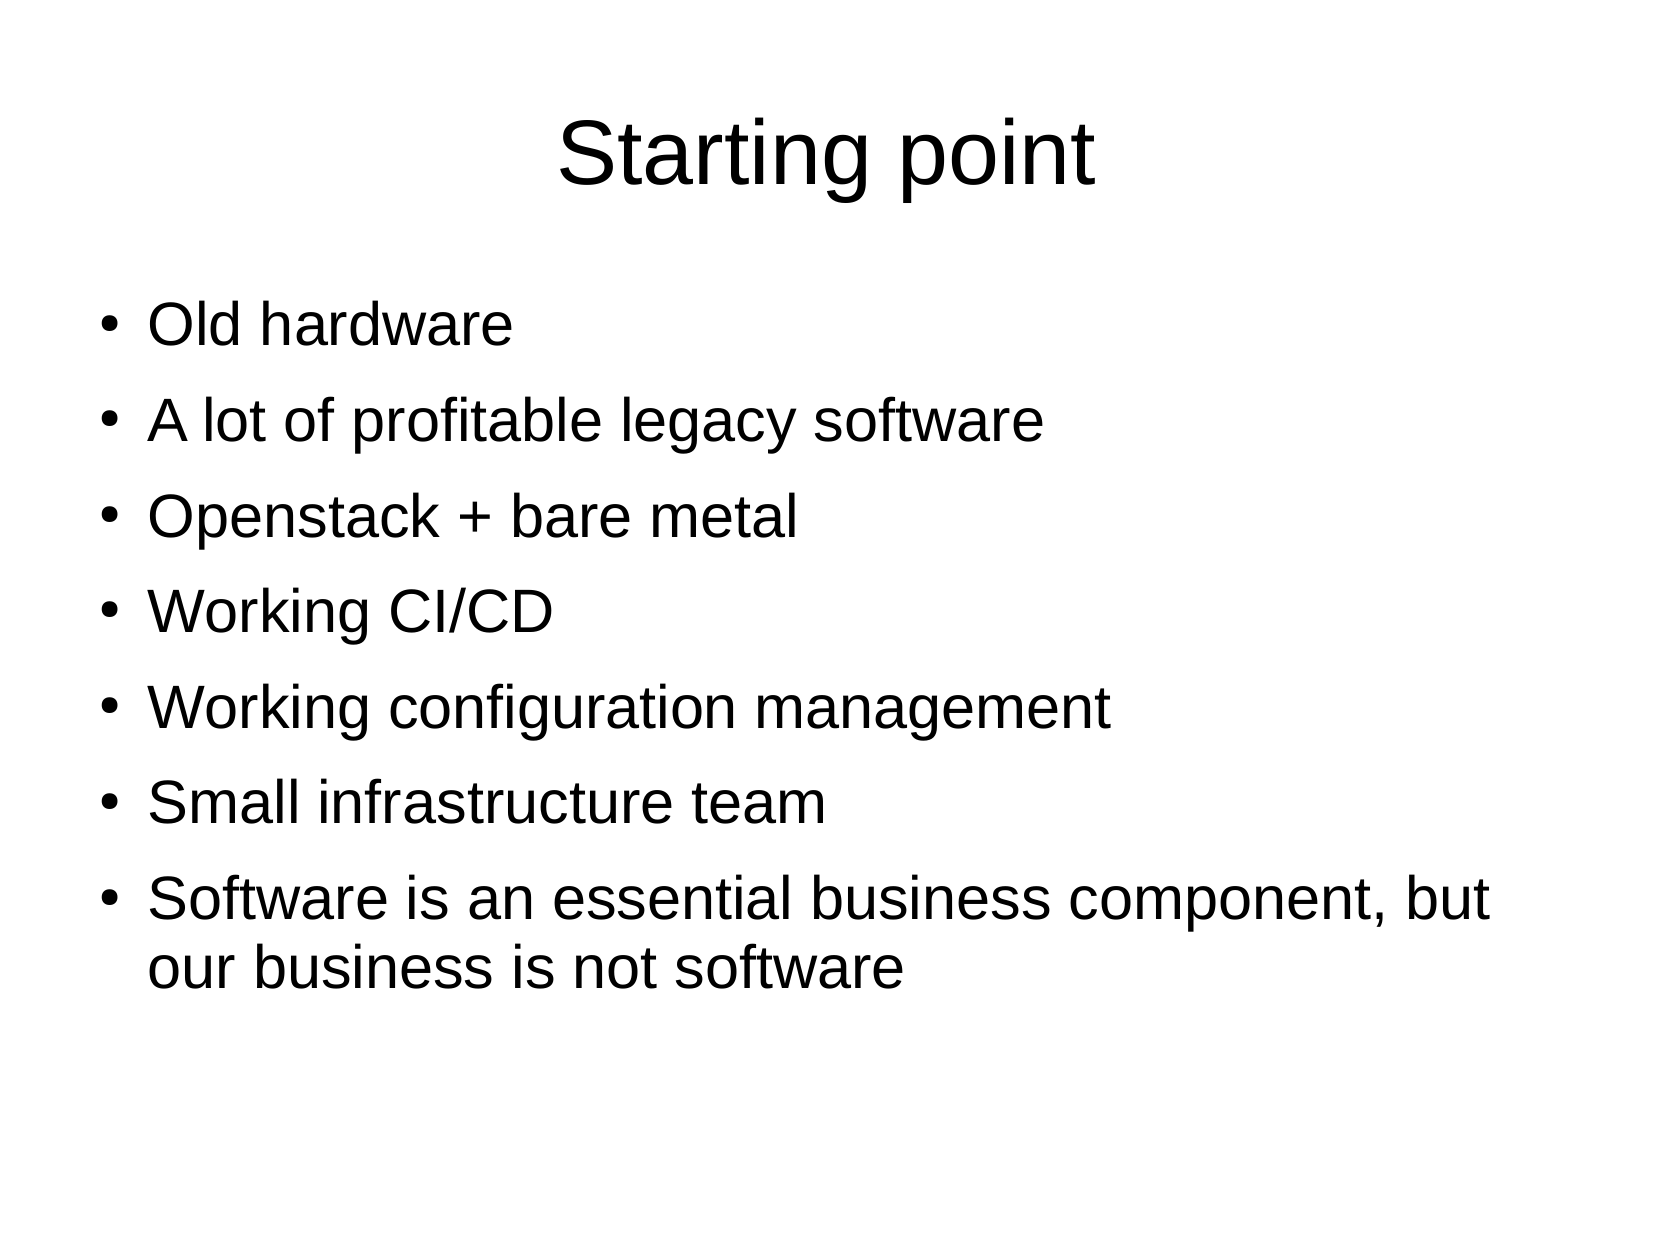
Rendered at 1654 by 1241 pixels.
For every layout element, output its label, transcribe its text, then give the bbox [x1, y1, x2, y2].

title Starting point [82, 49, 1571, 257]
list Old hardware A lot of profitable legacy software Openstack + bare metal Working CI/CD Working configuration management Small infrastructure team Software is an essential business component, but our business is not software [82, 290, 1571, 1010]
